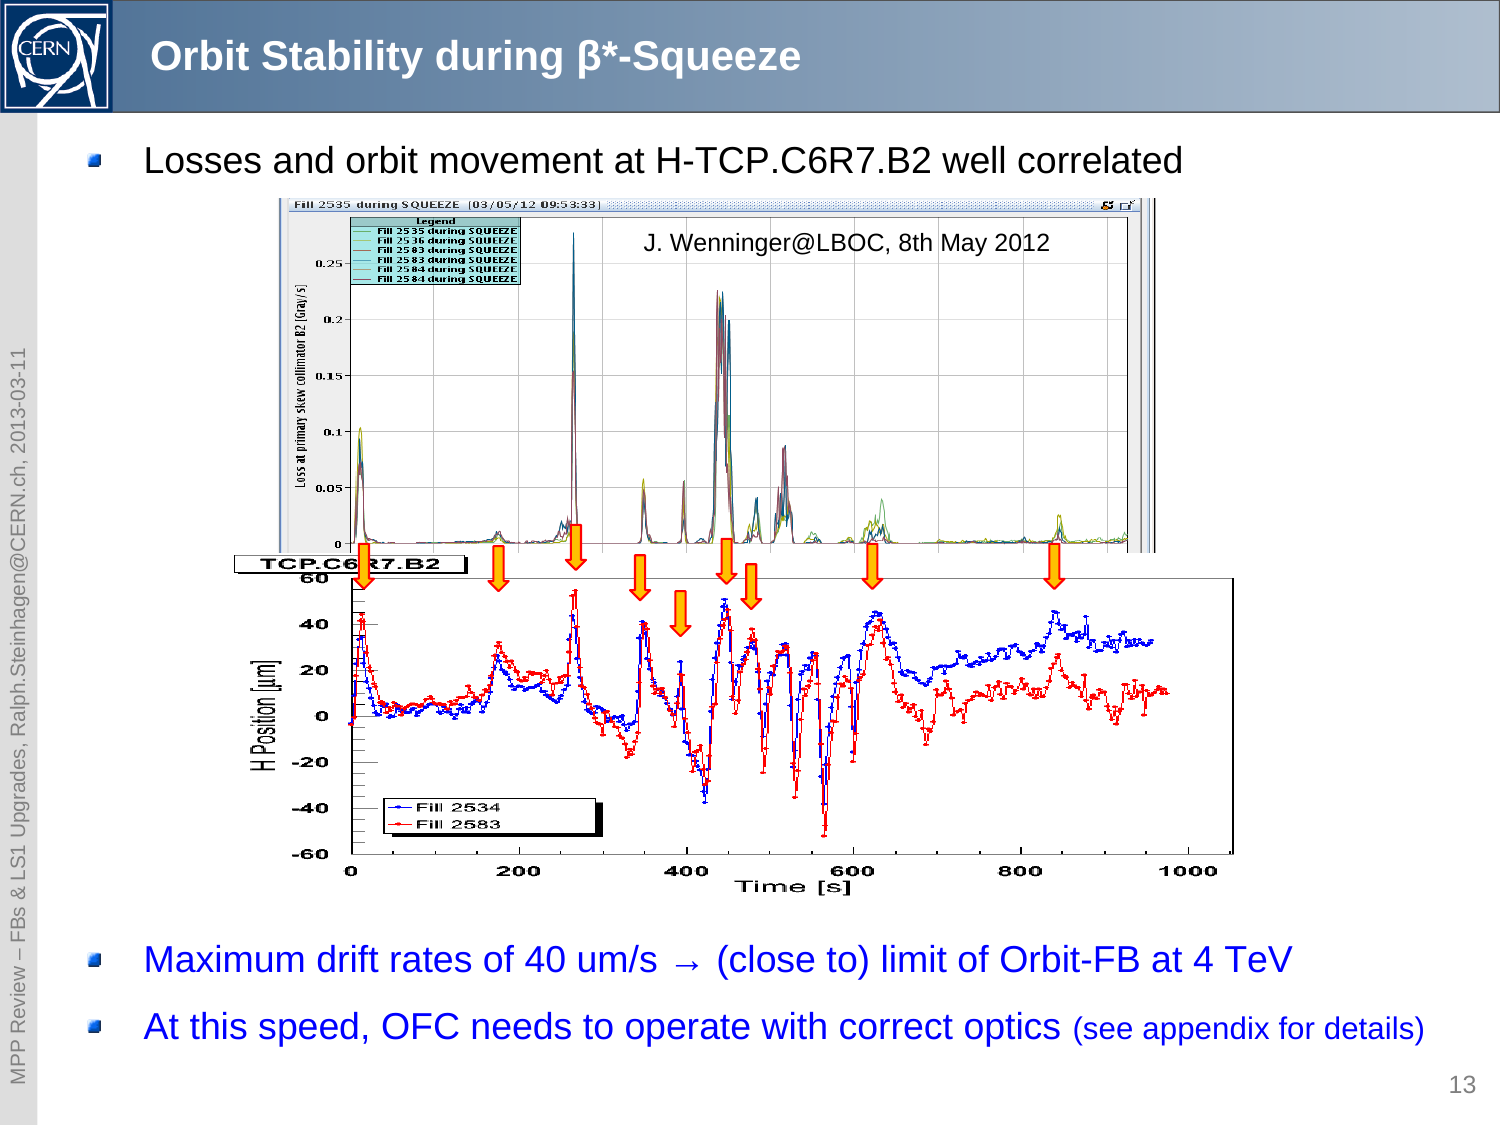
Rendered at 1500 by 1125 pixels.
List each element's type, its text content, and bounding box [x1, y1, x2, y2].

text_box [670, 591, 691, 637]
text_box [353, 543, 375, 589]
text_box [716, 538, 737, 584]
text_box J. Wenninger@LBOC, 8th May 2012 [628, 221, 1135, 301]
picture [225, 198, 1286, 903]
text_box [862, 543, 883, 590]
list Losses and orbit movement at H-TCP.C6R7.B2 well correlated Maximum drift rates of 40 um/s → (close to) limit of Orbit-FB at 4 TeV At this speed, OFC needs to operate with correct optics (see appendix for details) [87, 137, 1438, 1048]
text_box [741, 564, 762, 610]
title Orbit Stability during β*-Squeeze [150, 0, 1201, 113]
text_box [488, 546, 509, 592]
picture [0, 0, 113, 113]
text_box [565, 524, 587, 571]
text_box [1044, 543, 1065, 590]
text_box [630, 555, 651, 601]
